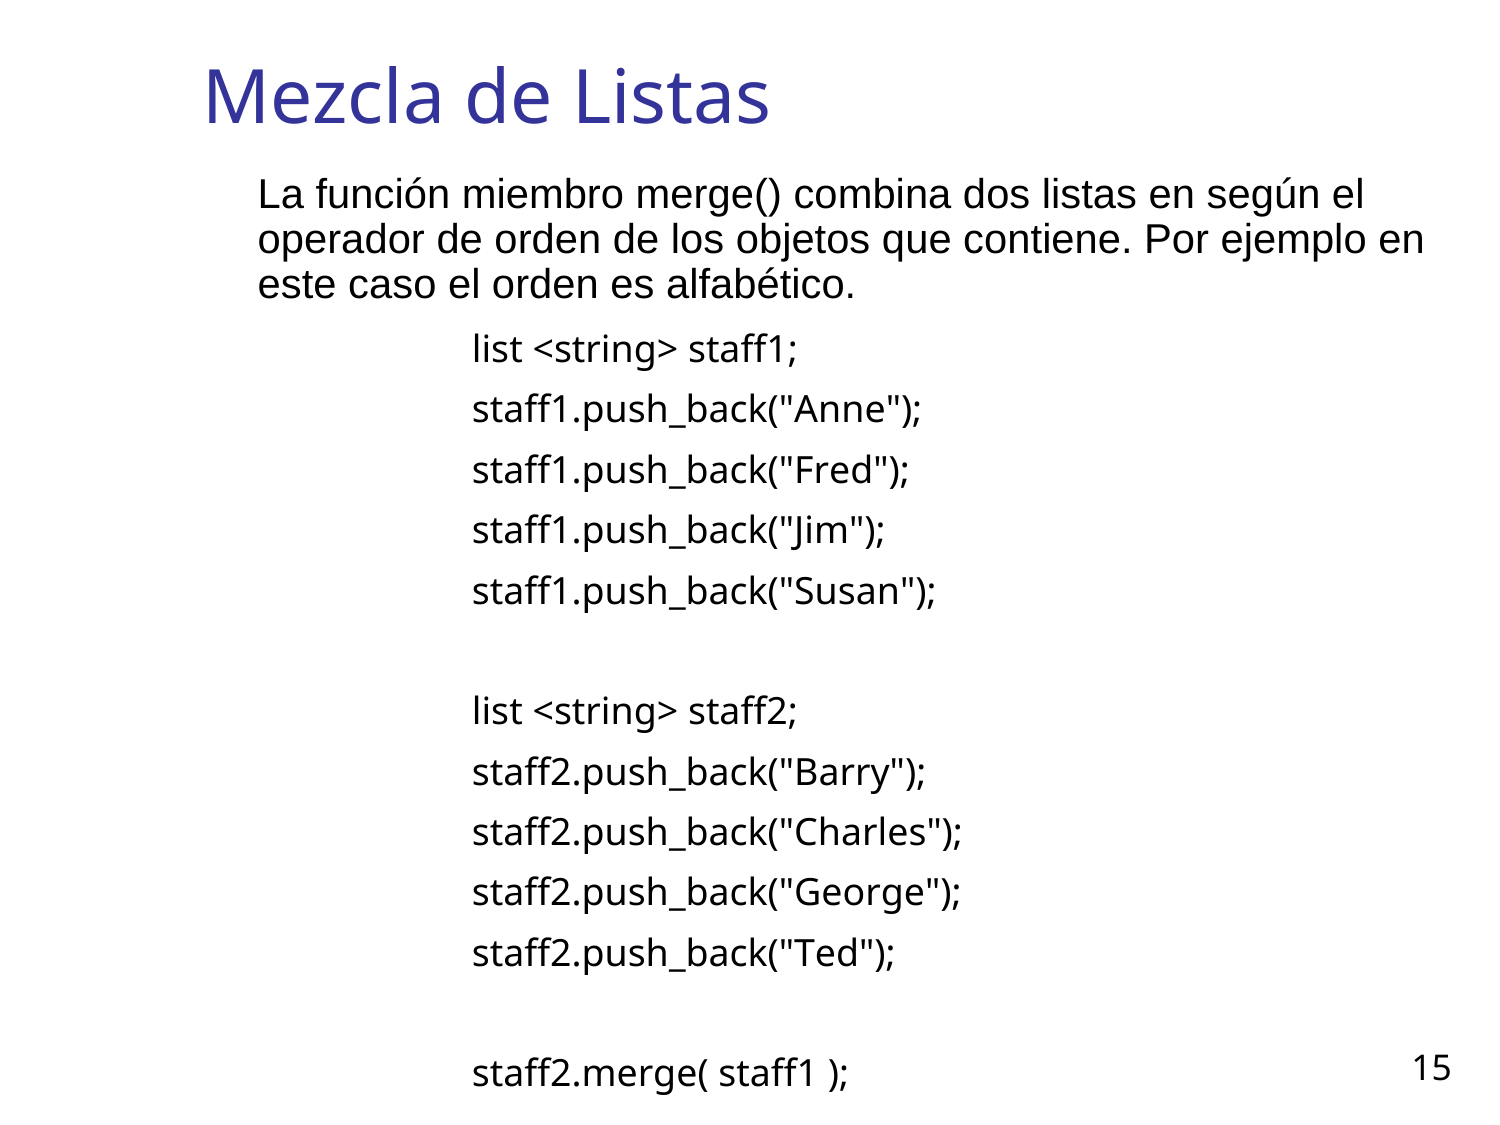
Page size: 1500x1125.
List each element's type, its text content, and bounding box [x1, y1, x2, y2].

list list <string> staff1; staff1.push_back("Anne"); staff1.push_back("Fred"); staff1.push_back("Jim"); staff1.push_back("Susan"); list <string> staff2; staff2.push_back("Barry"); staff2.push_back("Charles"); staff2.push_back("George"); staff2.push_back("Ted"); staff2.merge( staff1 ); [437, 315, 1388, 1077]
title Mezcla de Listas [187, 0, 1466, 154]
text_box La función miembro merge() combina dos listas en según el operador de orden de los objetos que contiene. Por ejemplo en este caso el orden es alfabético. [224, 165, 1476, 316]
